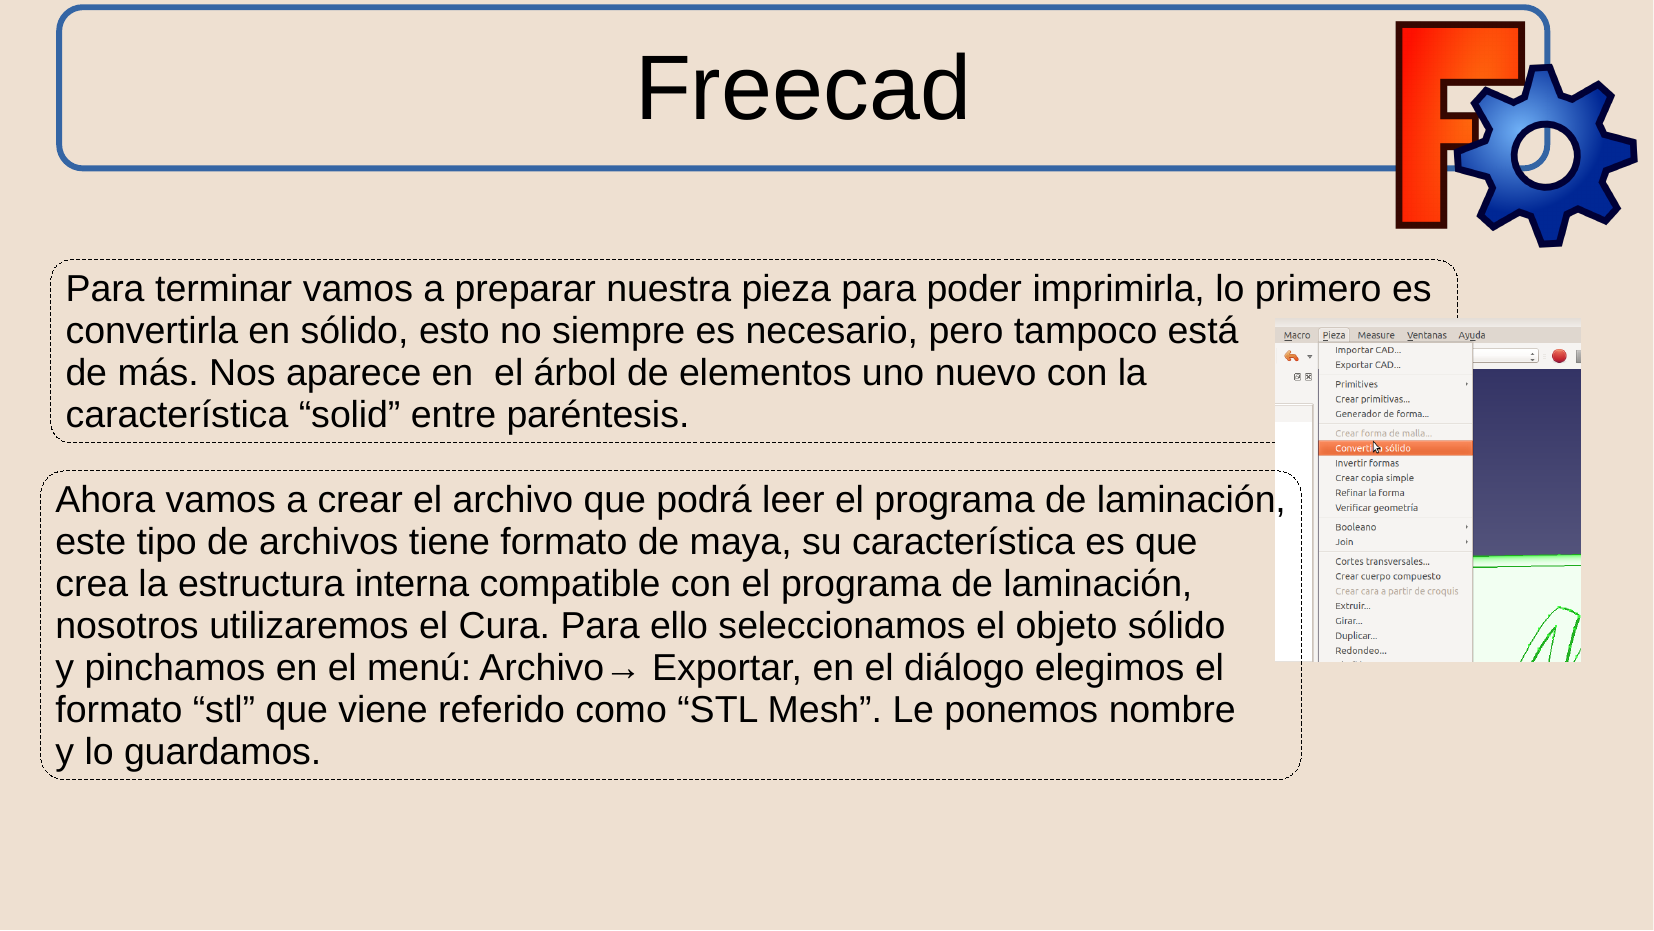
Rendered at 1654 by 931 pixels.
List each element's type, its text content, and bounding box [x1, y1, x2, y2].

text_box Para terminar vamos a preparar nuestra pieza para poder imprimirla, lo primero es convertirla en sólido, esto no siempre es necesario, pero tampoco está de más. Nos aparece en el árbol de elementos uno nuevo con la característica “solid” entre paréntesis. [50, 259, 1458, 443]
title Freecad [59, 7, 1381, 169]
text_box Ahora vamos a crear el archivo que podrá leer el programa de laminación, este tipo de archivos tiene formato de maya, su característica es que crea la estructura interna compatible con el programa de laminación, nosotros utilizaremos el Cura. Para ello seleccionamos el objeto sólido y pinchamos en el menú: Archivo→ Exportar, en el diálogo elegimos el formato “stl” que viene referido como “STL Mesh”. Le ponemos nombre y lo guardamos. [40, 470, 1302, 780]
picture [1381, 0, 1654, 271]
picture [1275, 318, 1581, 662]
